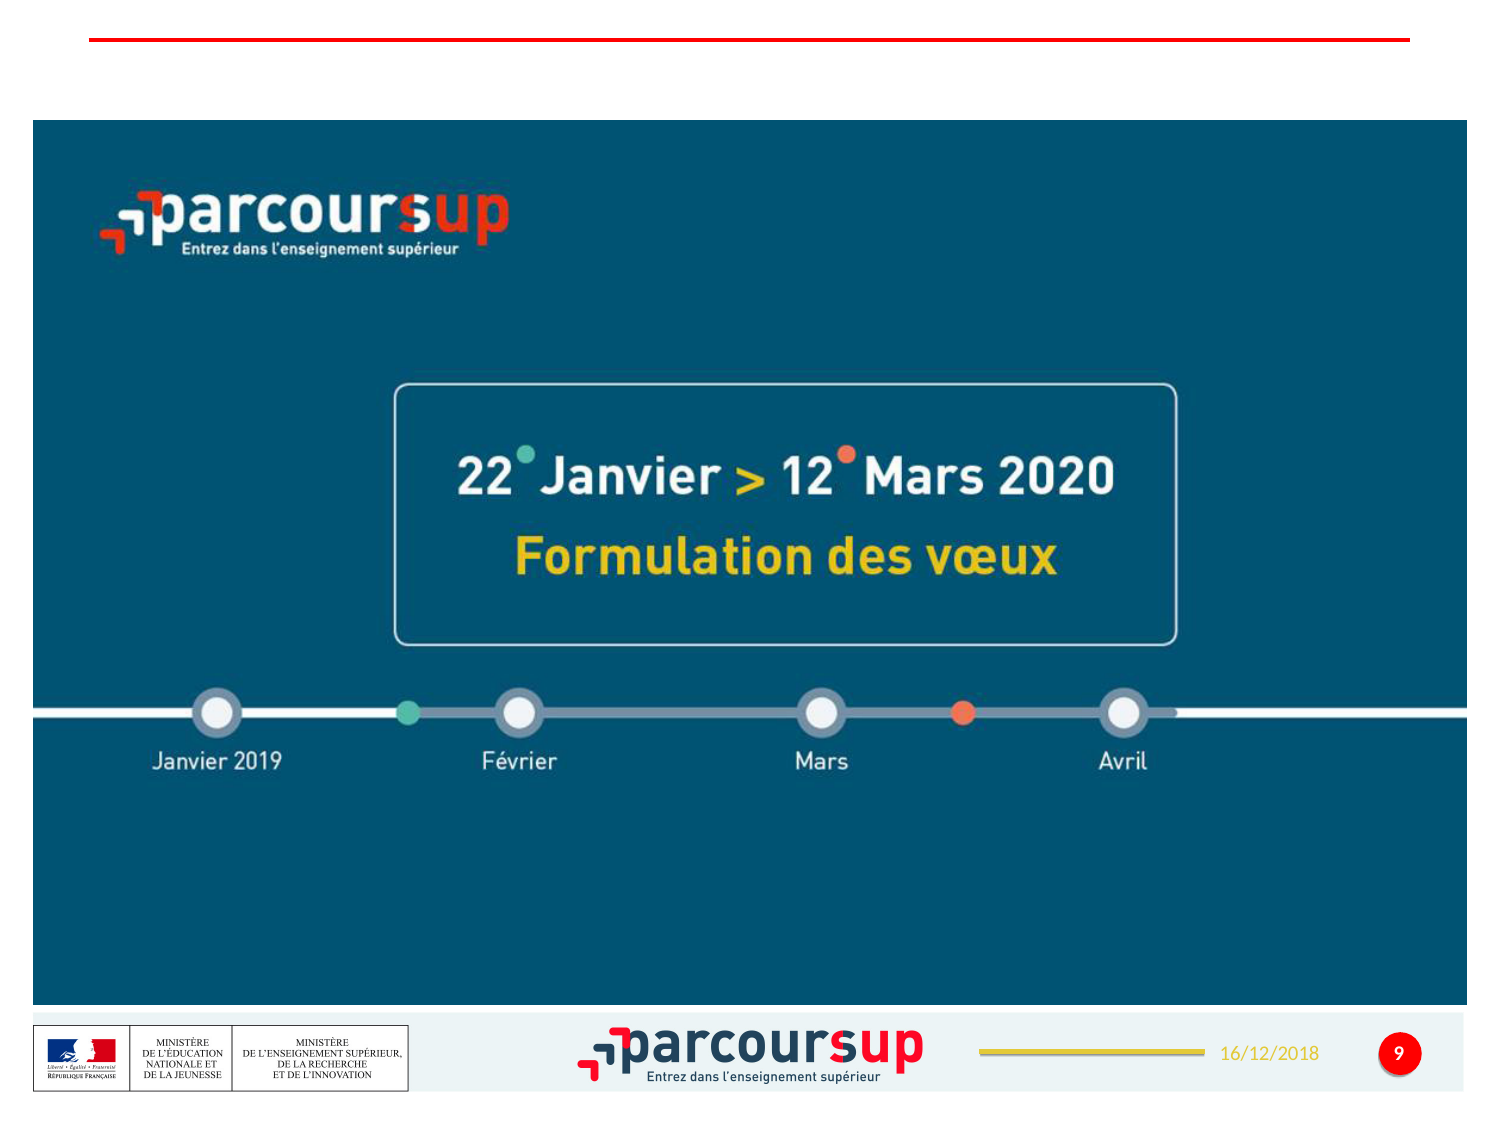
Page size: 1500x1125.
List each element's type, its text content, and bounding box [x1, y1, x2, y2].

slide_number <numéro> [1368, 1031, 1430, 1074]
picture [0, 0, 1499, 1124]
